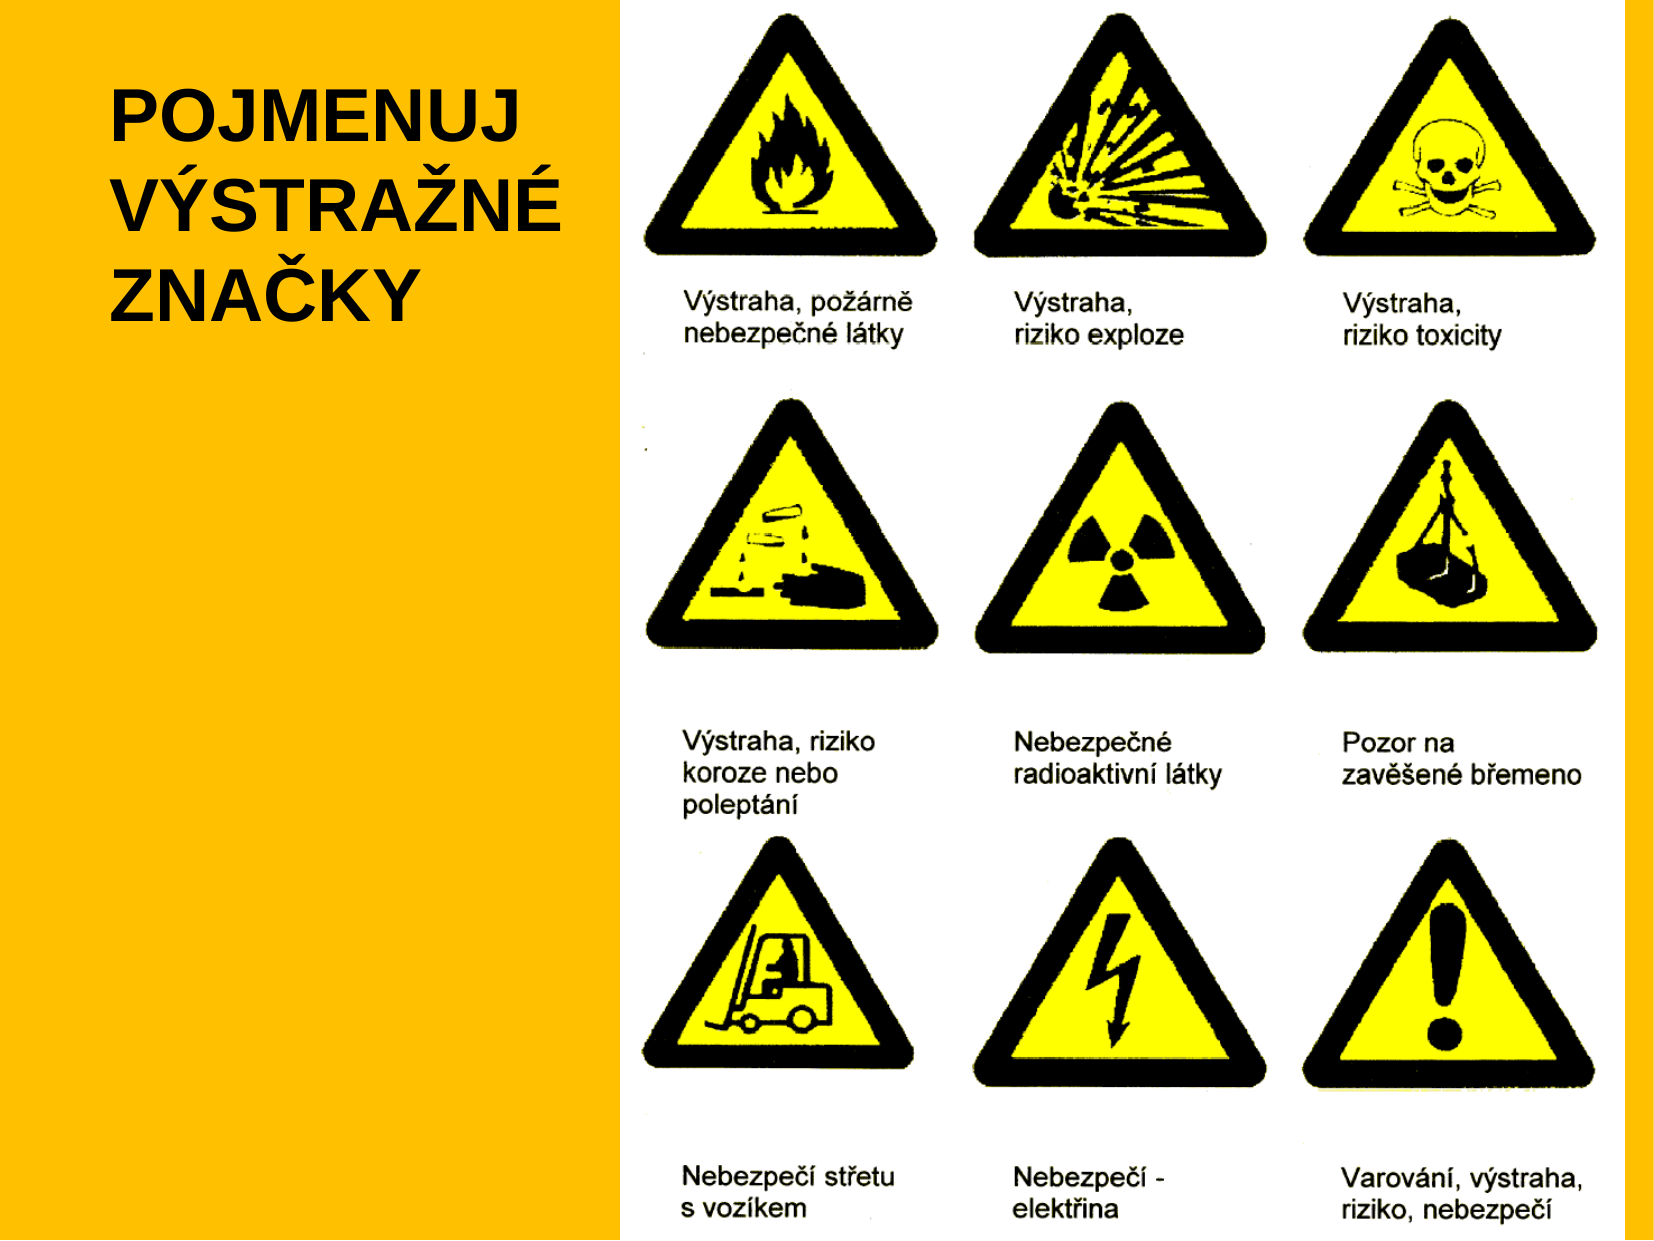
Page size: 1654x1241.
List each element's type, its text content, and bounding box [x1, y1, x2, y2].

picture [620, 0, 1625, 1241]
title POJMENUJ VÝSTRAŽNÉ ZNAČKY [82, 49, 591, 355]
